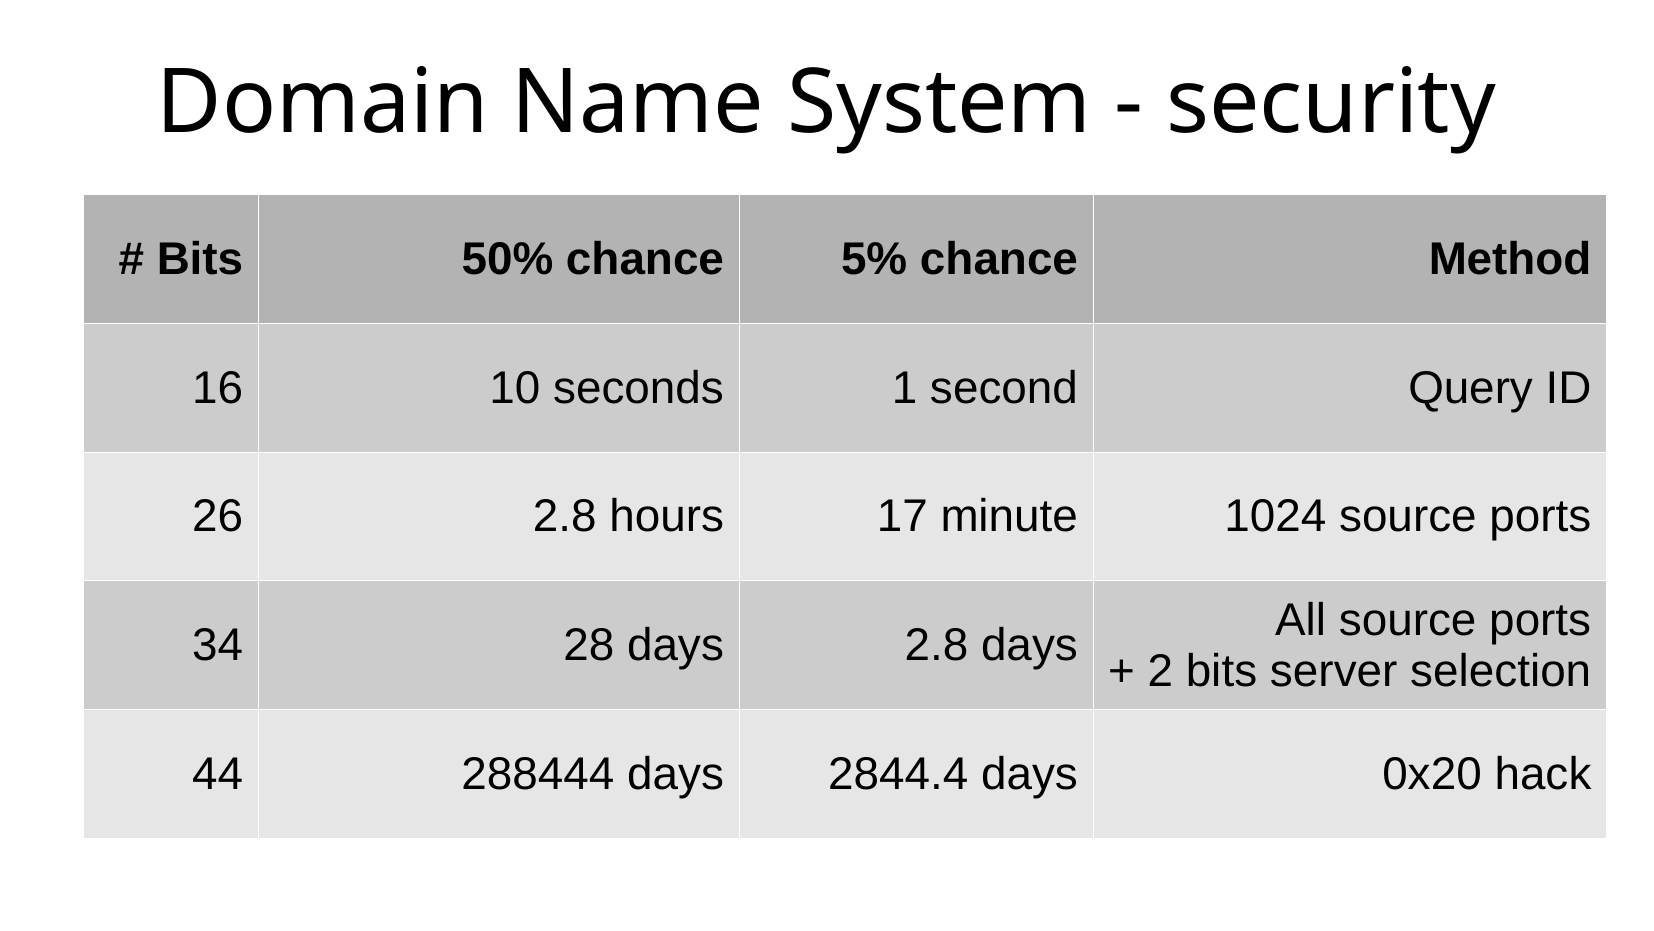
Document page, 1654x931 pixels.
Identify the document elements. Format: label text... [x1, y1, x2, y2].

title Domain Name System - security [82, 37, 1571, 194]
table_header 5% chance [740, 195, 1093, 323]
table_cell Query ID [1094, 324, 1606, 452]
table_cell 34 [84, 581, 258, 709]
table_cell 1 second [740, 324, 1093, 452]
table_cell 288444 days [259, 710, 739, 838]
table_cell 1024 source ports [1094, 453, 1606, 580]
table_cell 10 seconds [259, 324, 739, 452]
table_cell 2.8 days [740, 581, 1093, 709]
table_cell 17 minute [740, 453, 1093, 580]
table_cell 16 [84, 324, 258, 452]
table_cell 26 [84, 453, 258, 580]
table_cell 28 days [259, 581, 739, 709]
table_cell 0x20 hack [1094, 710, 1606, 838]
table_cell 2.8 hours [259, 453, 739, 580]
table_header 50% chance [259, 195, 739, 323]
table_header Method [1094, 195, 1606, 323]
table_cell 44 [84, 710, 258, 838]
table_header # Bits [84, 195, 258, 323]
table_cell All source ports + 2 bits server selection [1094, 581, 1606, 709]
table_cell 2844.4 days [740, 710, 1093, 838]
